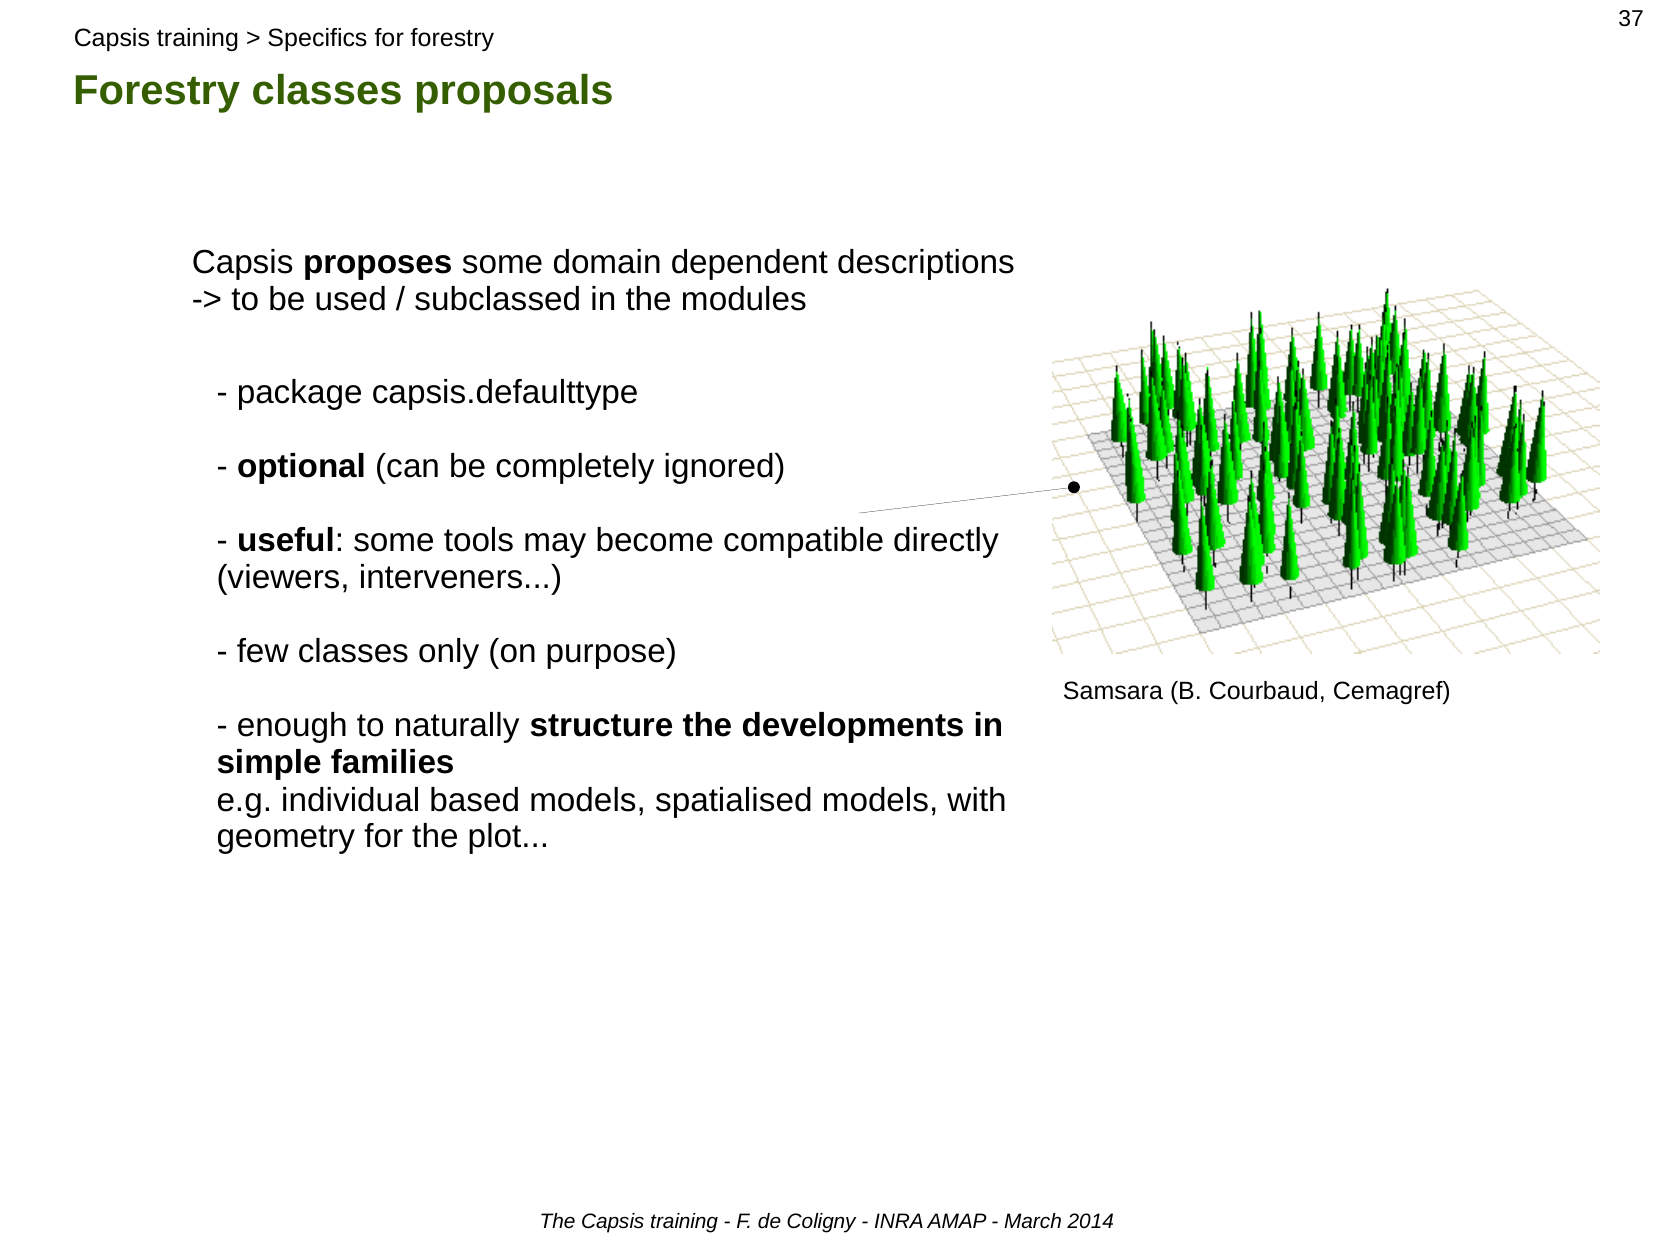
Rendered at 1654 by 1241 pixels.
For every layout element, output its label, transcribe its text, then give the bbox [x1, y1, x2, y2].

text_box Forestry classes proposals [58, 59, 1151, 122]
text_box Samsara (B. Courbaud, Cemagref) [1048, 669, 1582, 713]
text_box The Capsis training - F. de Coligny - INRA AMAP - March 2014 [0, 1201, 1654, 1241]
picture [1052, 259, 1600, 654]
text_box - package capsis.defaulttype - optional (can be completely ignored) - useful: some tools may become compatible directly (viewers, interveners...) - few classes only (on purpose) - enough to naturally structure the developments in simple families e.g. individual based models, spatialised models, with geometry for the plot... [201, 366, 1095, 982]
text_box Capsis proposes some domain dependent descriptions -> to be used / subclassed in the modules [177, 236, 1232, 327]
text_box Capsis training > Specifics for forestry [59, 16, 1004, 60]
